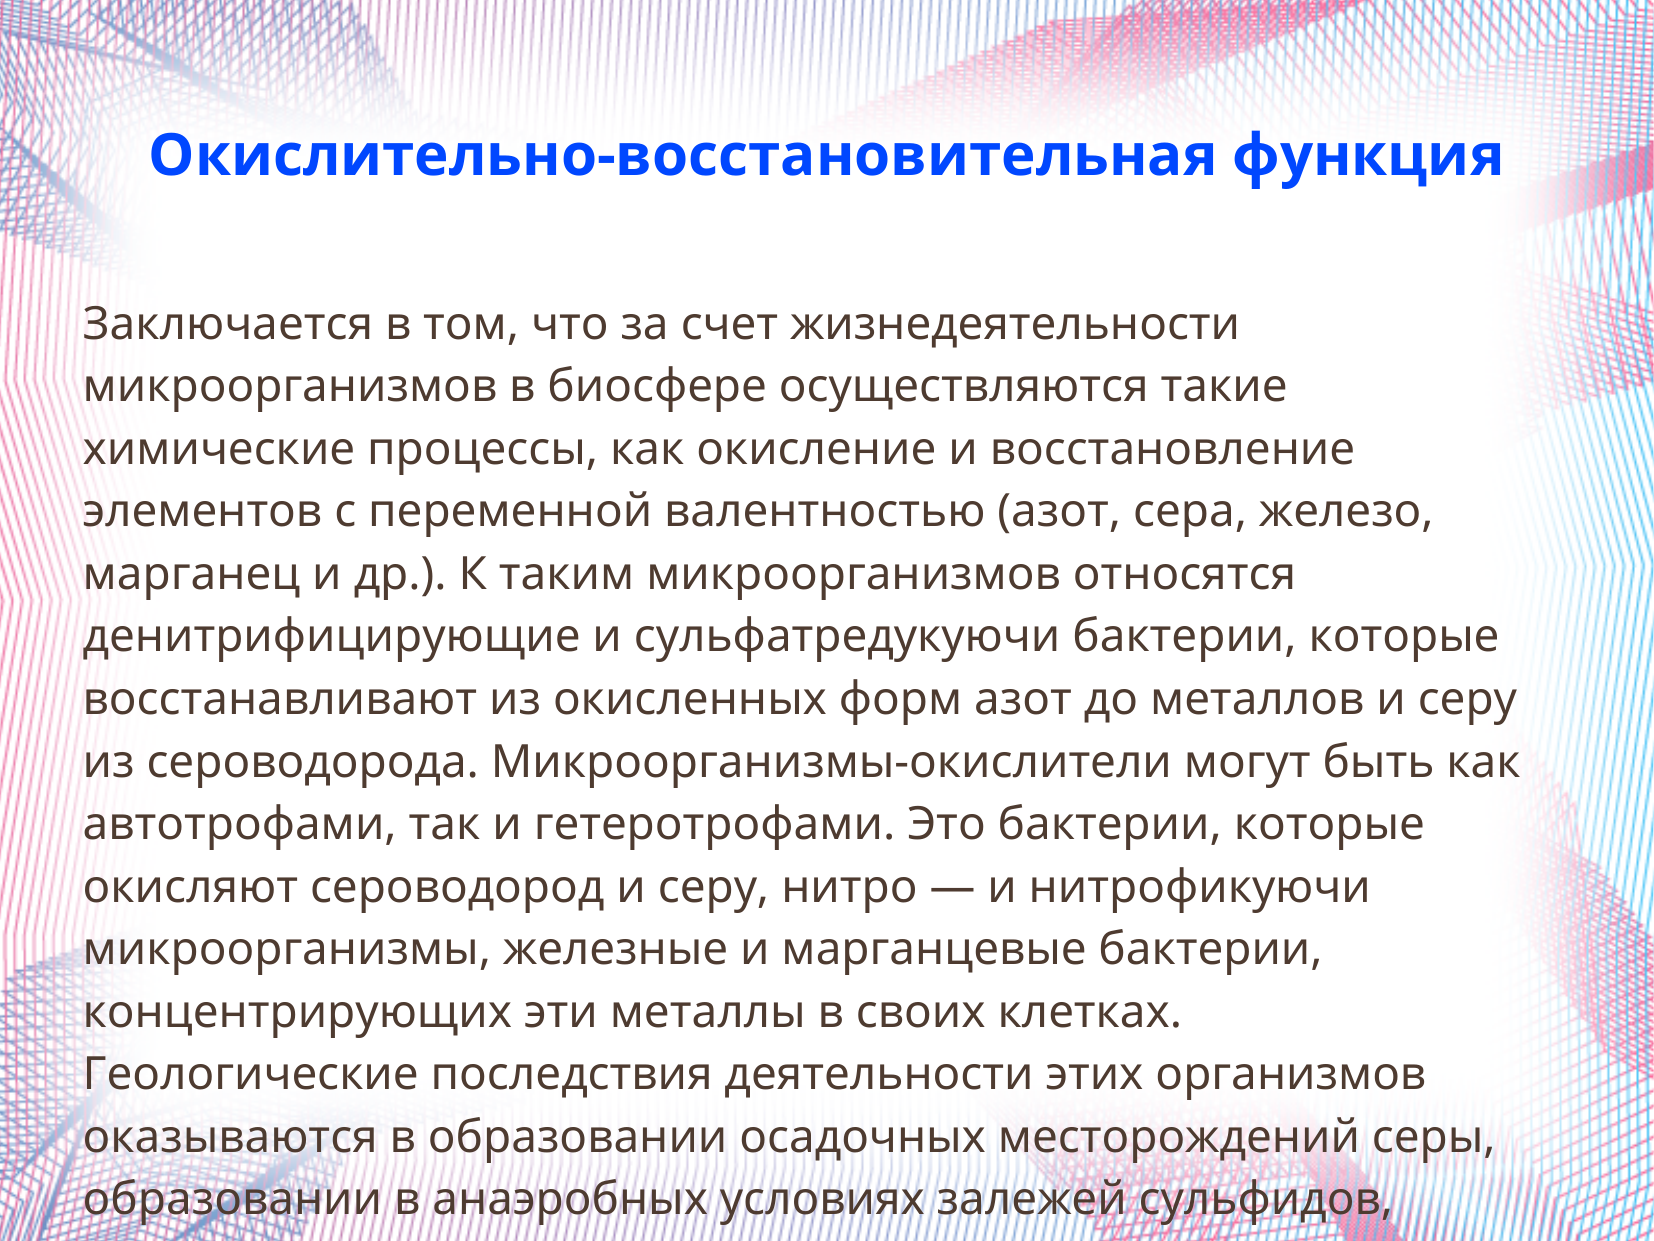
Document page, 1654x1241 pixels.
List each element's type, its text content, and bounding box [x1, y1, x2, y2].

list Заключается в том, что за счет жизнедеятельности микроорганизмов в биосфере осуществляются такие химические процессы, как окисление и восстановление элементов с переменной валентностью (азот, сера, железо, марганец и др.). К таким микроорганизмов относятся денитрифицирующие и сульфатредукуючи бактерии, которые восстанавливают из окисленных форм азот до металлов и серу из сероводорода. Микроорганизмы-окислители могут быть как автотрофами, так и гетеротрофами. Это бактерии, которые окисляют сероводород и серу, нитро — и нитрофикуючи микроорганизмы, железные и марганцевые бактерии, концентрирующих эти металлы в своих клетках. Геологические последствия деятельности этих организмов оказываются в образовании осадочных месторождений серы, образовании в анаэробных условиях залежей сульфидов, металлов, а в аэробных условиях — в возникновении железных и железомарганцевых руд. [82, 290, 1571, 1206]
picture [0, 0, 1654, 1241]
title Окислительно-восстановительная функция [82, 49, 1571, 257]
